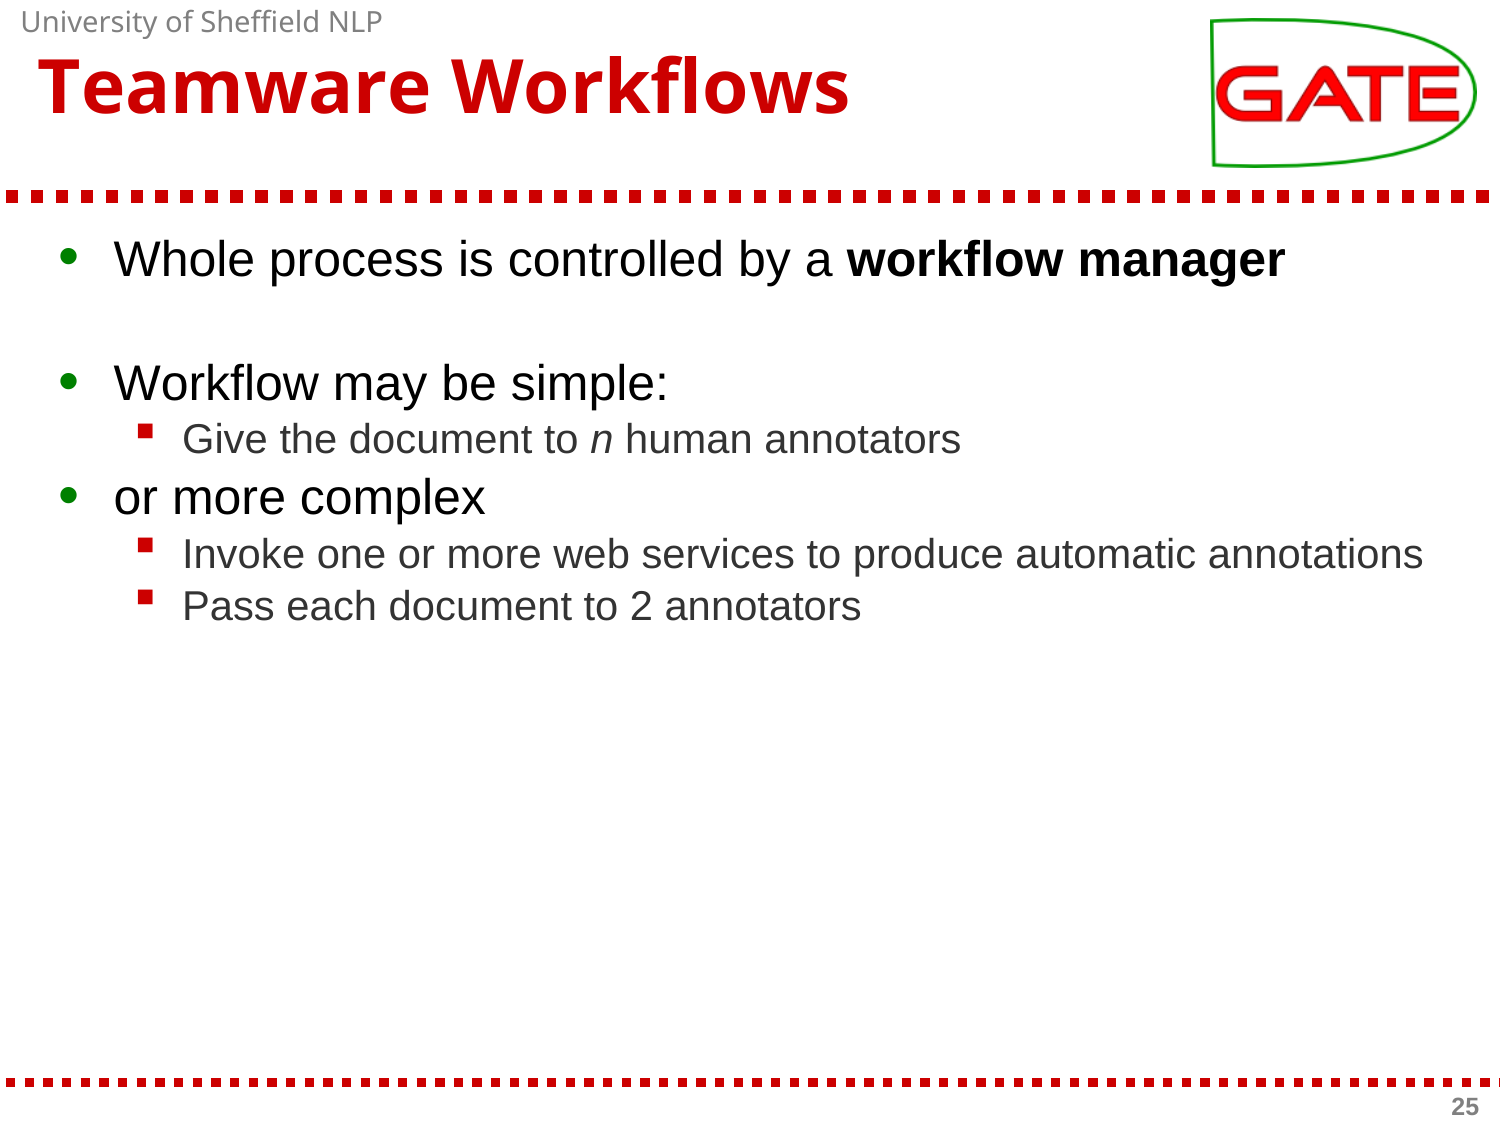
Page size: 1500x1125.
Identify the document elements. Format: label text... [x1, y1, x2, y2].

list Whole process is controlled by a workflow manager Workflow may be simple: Give the document to n human annotators or more complex Invoke one or more web services to produce automatic annotations Pass each document to 2 annotators [59, 236, 1425, 1005]
picture [1388, 18, 1477, 168]
title Teamware Workflows [37, 0, 1388, 175]
text_box <number> [1144, 1082, 1495, 1125]
